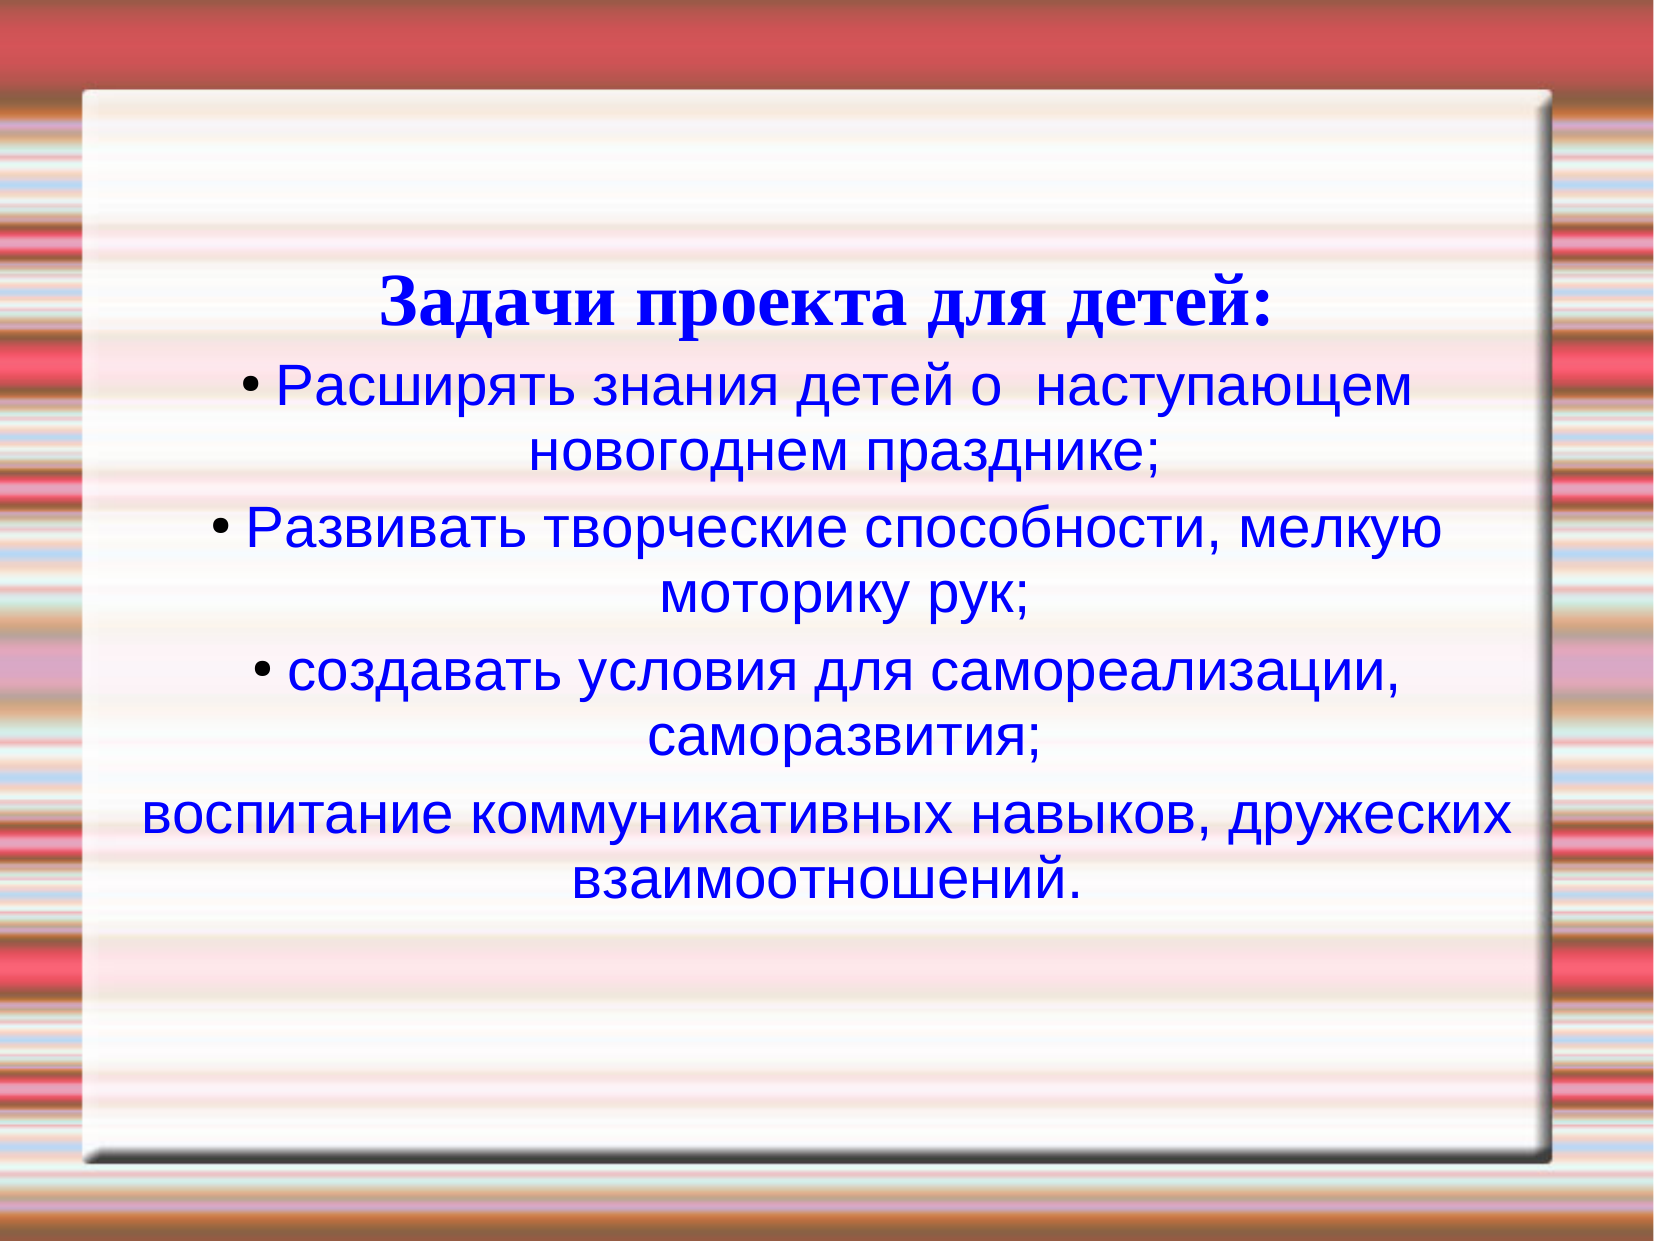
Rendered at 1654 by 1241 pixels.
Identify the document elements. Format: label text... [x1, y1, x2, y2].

subtitle Задачи проекта для детей: Расширять знания детей о наступающем новогоднем празднике; Развивать творческие способности, мелкую моторику рук; создавать условия для самореализации, саморазвития; воспитание коммуникативных навыков, дружеских взаимоотношений. [121, 114, 1534, 1132]
picture [0, 0, 1654, 1241]
